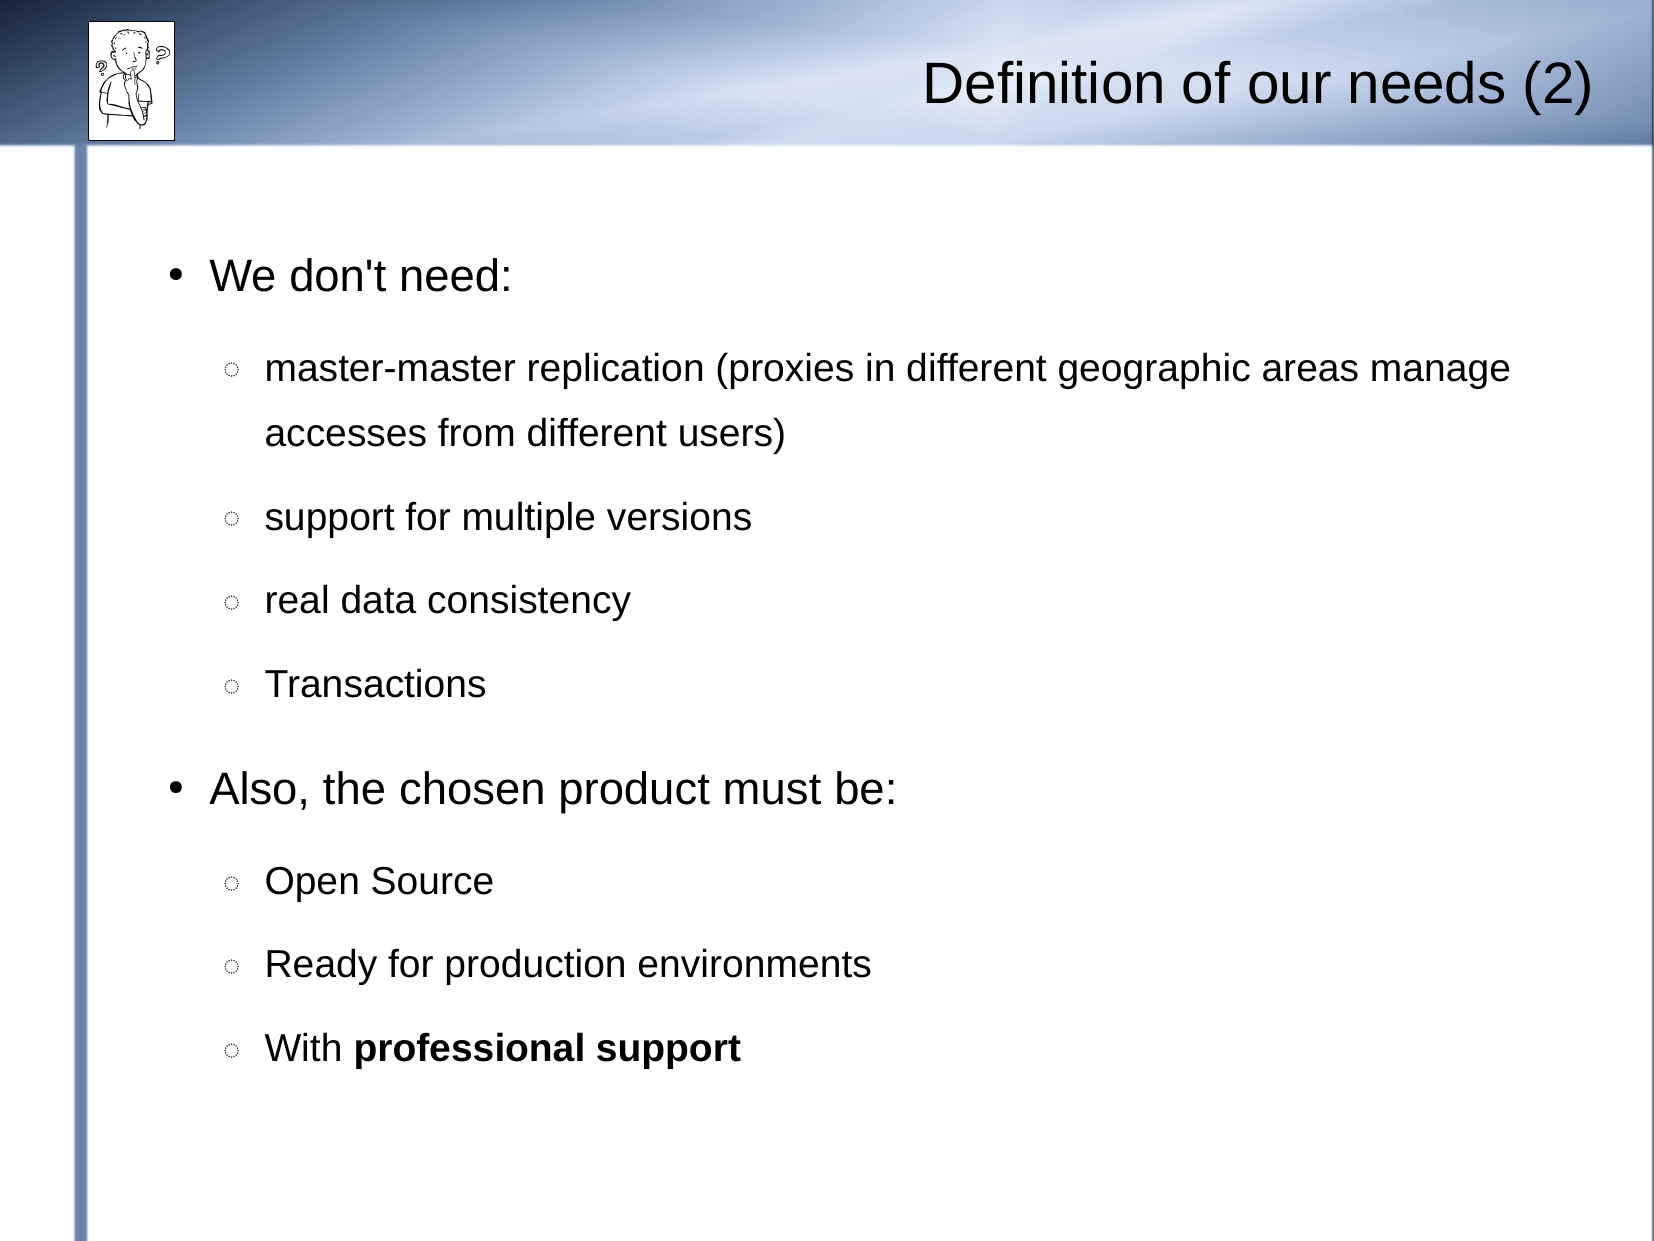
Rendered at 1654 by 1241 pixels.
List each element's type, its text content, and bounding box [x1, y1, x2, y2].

title Definition of our needs (2) [175, 49, 1596, 118]
picture [0, 0, 1654, 1241]
list We don't need: master-master replication (proxies in different geographic areas manage accesses from different users) support for multiple versions real data consistency Transactions Also, the chosen product must be: Open Source Ready for production environments With professional support [154, 224, 1596, 1075]
